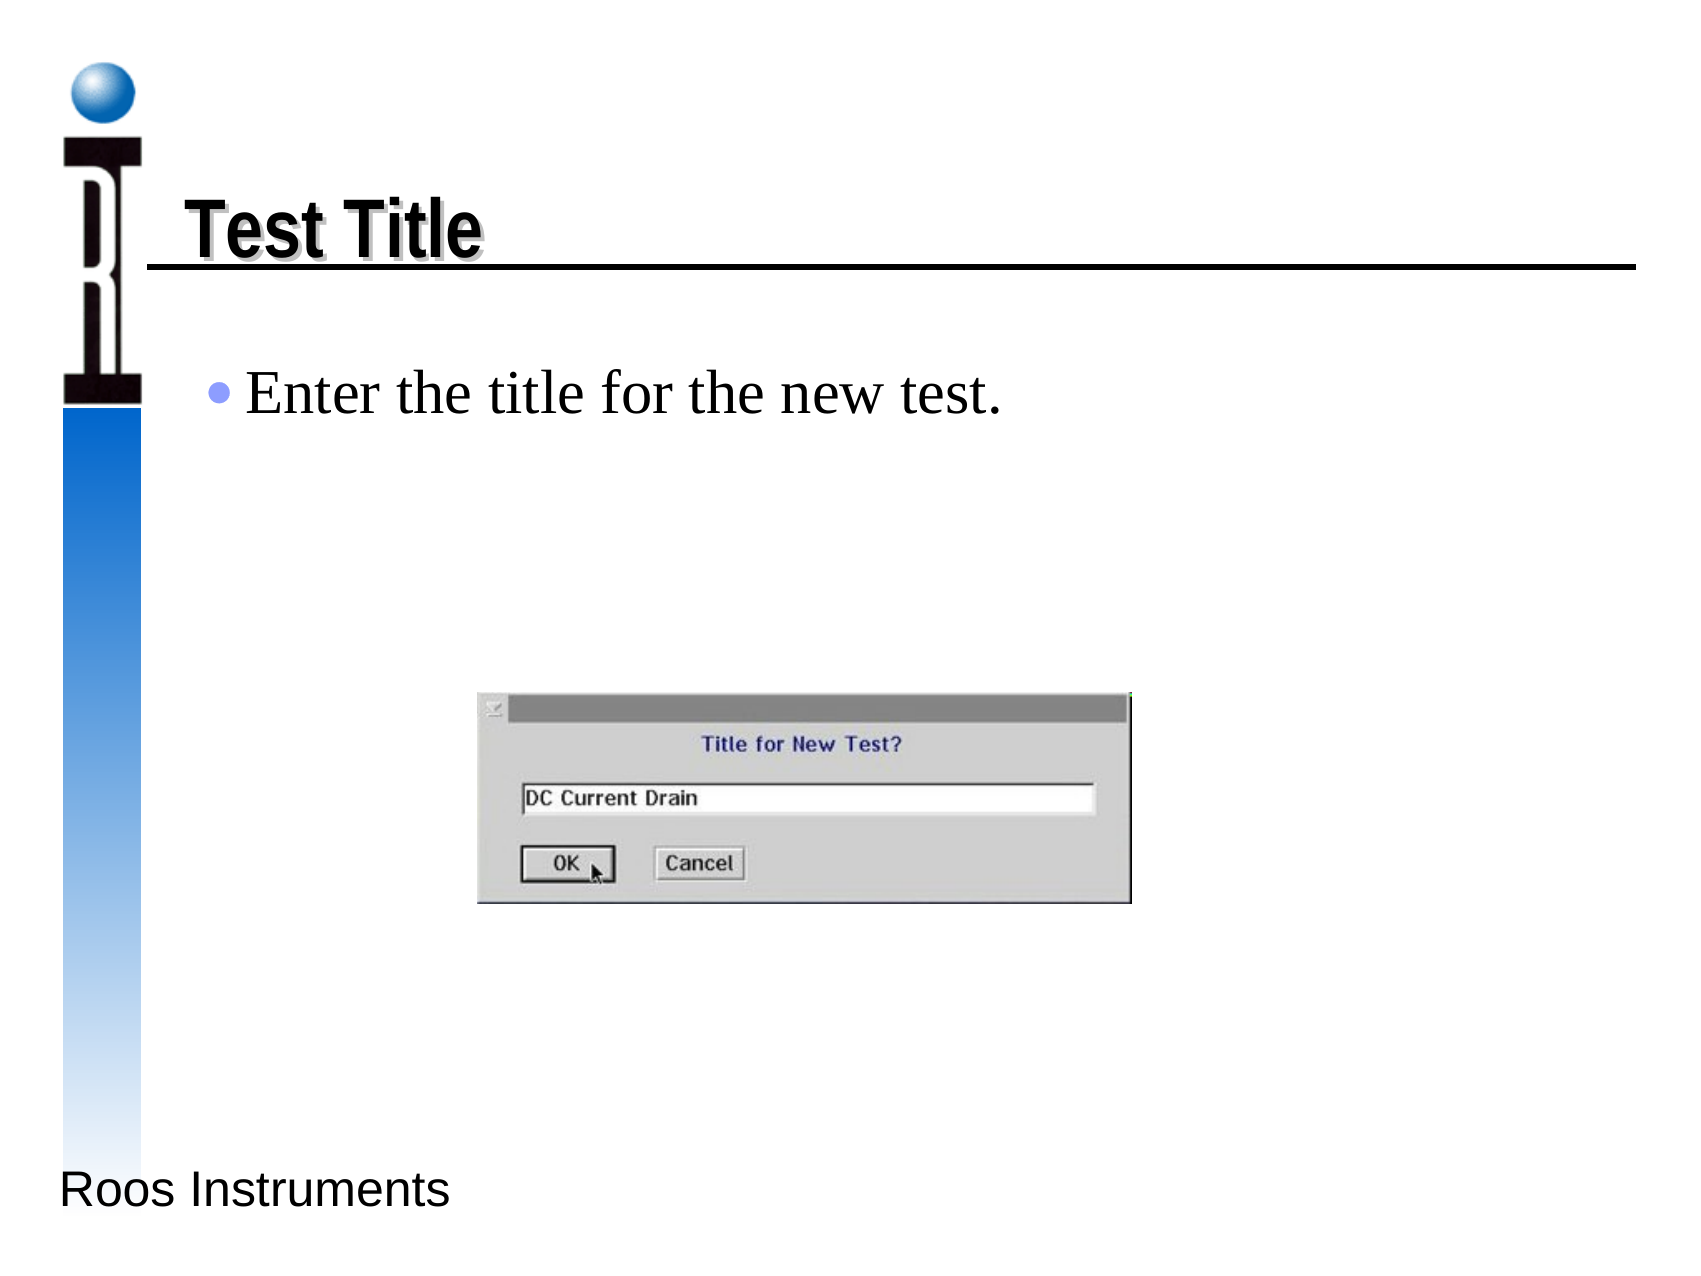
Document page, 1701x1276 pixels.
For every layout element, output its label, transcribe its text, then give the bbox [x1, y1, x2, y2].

picture [59, 58, 147, 411]
picture [477, 692, 1132, 904]
text_box Enter the title for the new test. [192, 358, 1550, 445]
text_box Test Title [184, 92, 1539, 272]
